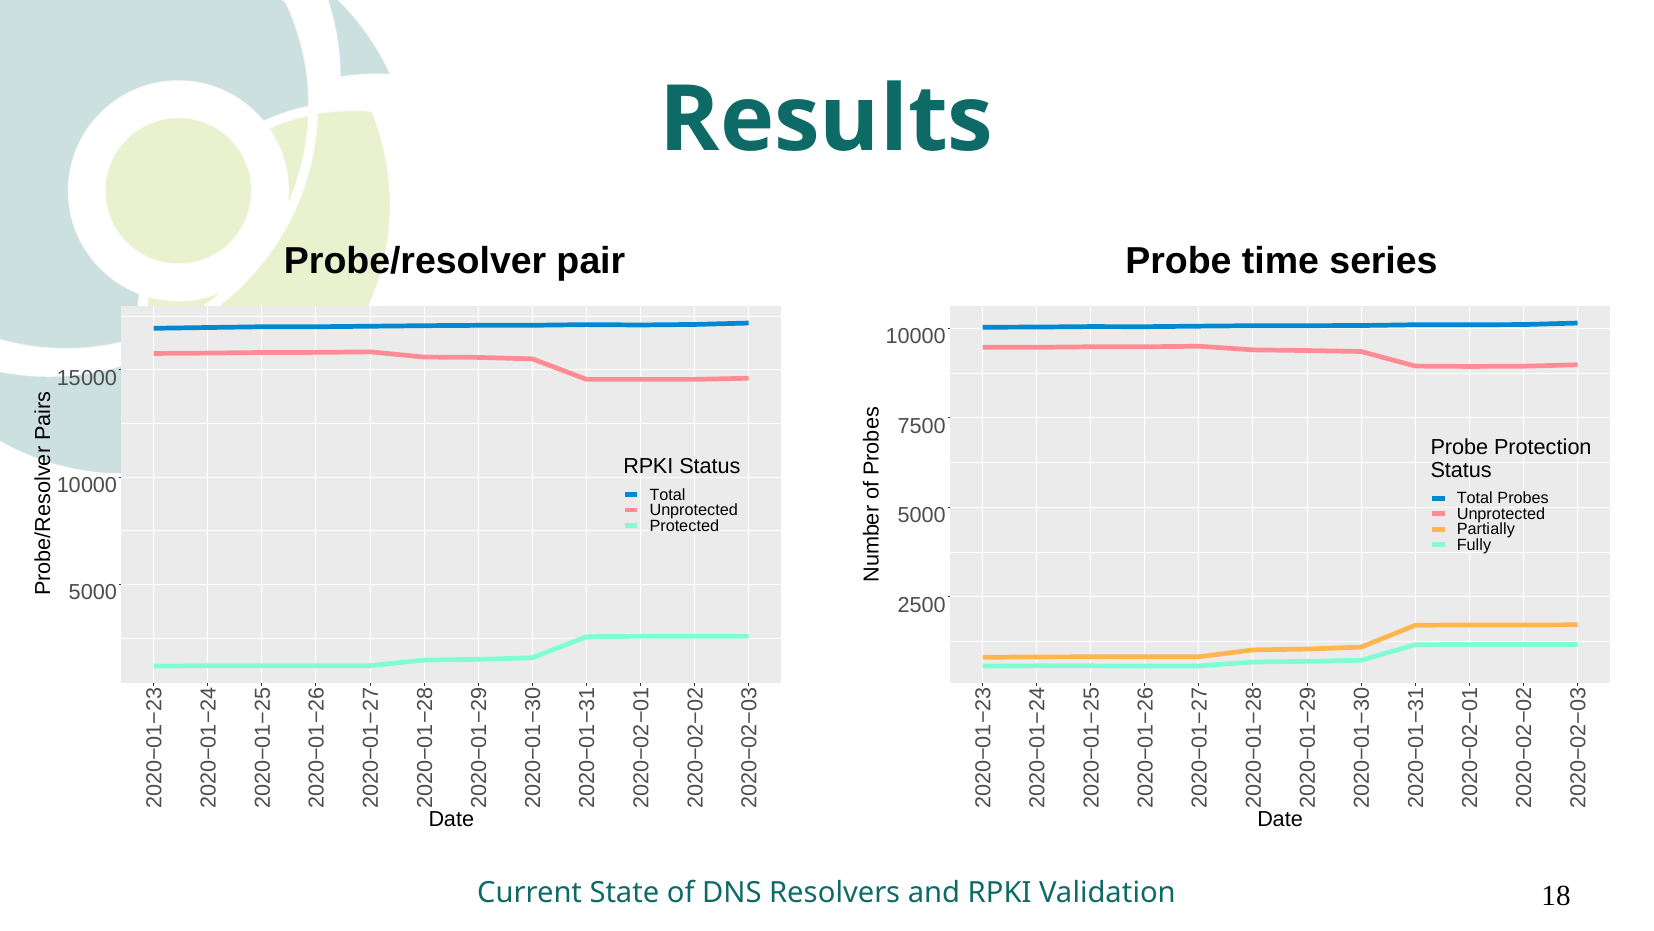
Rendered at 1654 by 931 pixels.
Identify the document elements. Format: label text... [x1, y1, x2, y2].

title Results [82, 37, 1571, 193]
picture [34, 305, 782, 833]
text_box Probe time series [980, 239, 1583, 282]
text_box Probe/resolver pair [153, 239, 756, 282]
picture [862, 305, 1611, 833]
